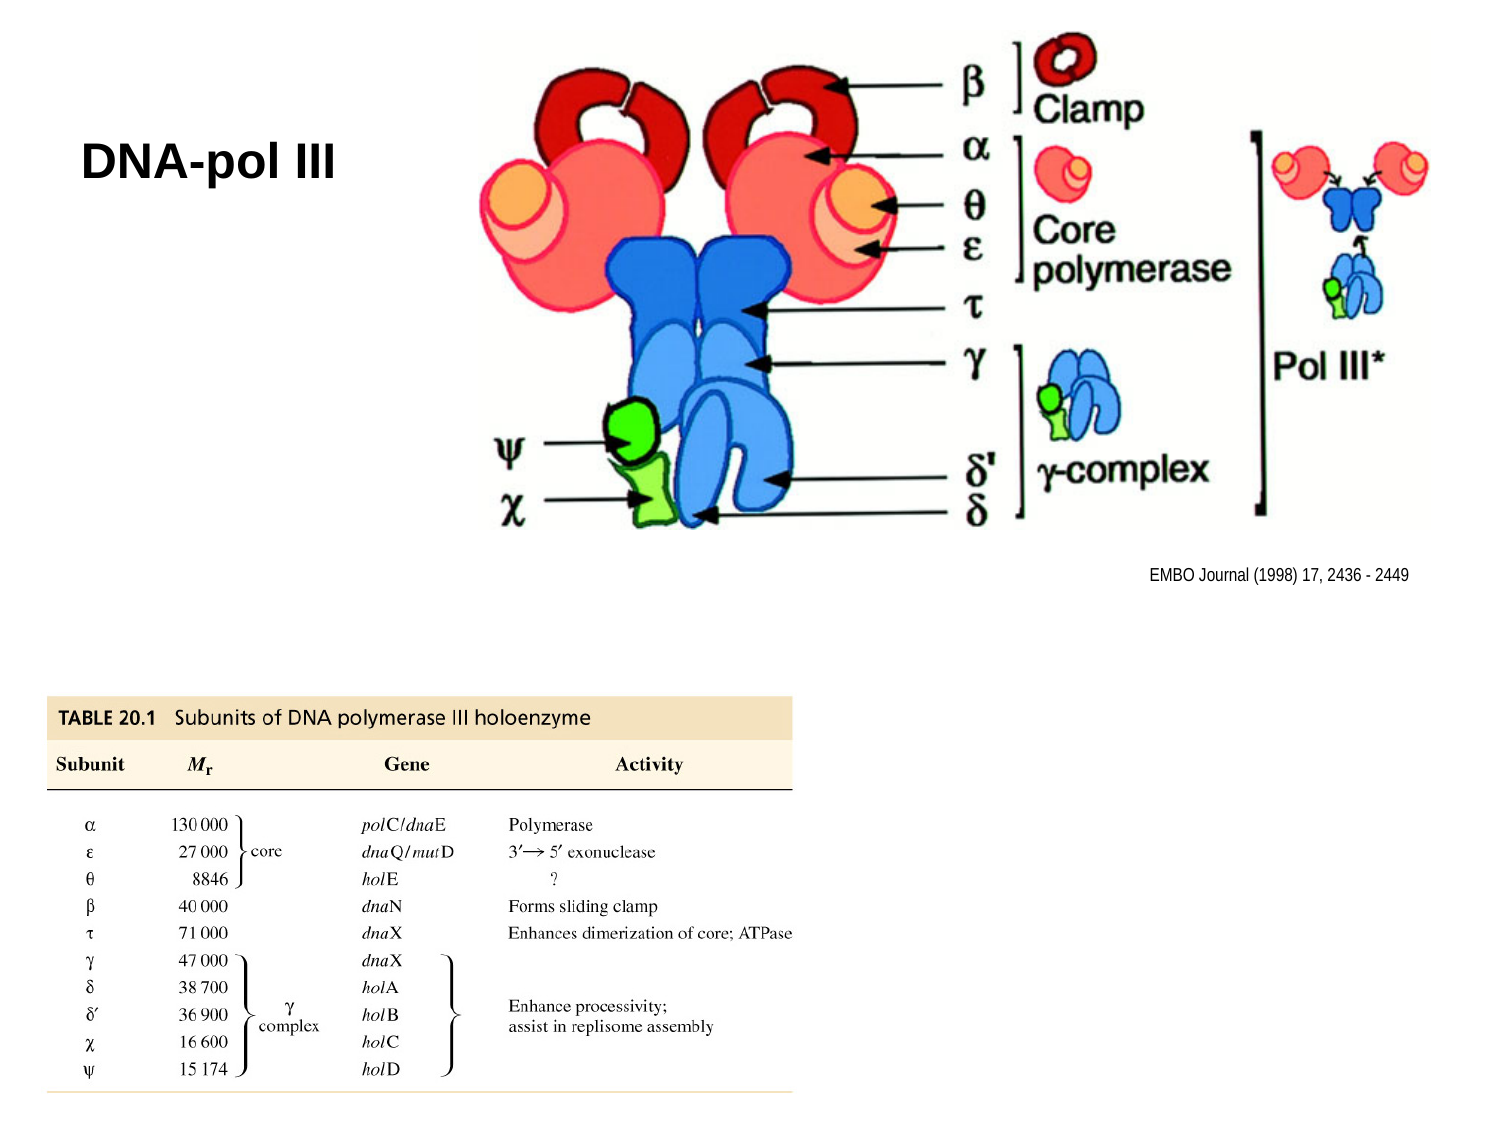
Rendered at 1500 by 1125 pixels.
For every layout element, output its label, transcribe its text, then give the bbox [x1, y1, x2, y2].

picture [478, 30, 1431, 530]
text_box EMBO Journal (1998) 17, 2436 - 2449 [677, 555, 1428, 593]
text_box DNA-pol III [66, 120, 352, 196]
picture [41, 692, 797, 1096]
